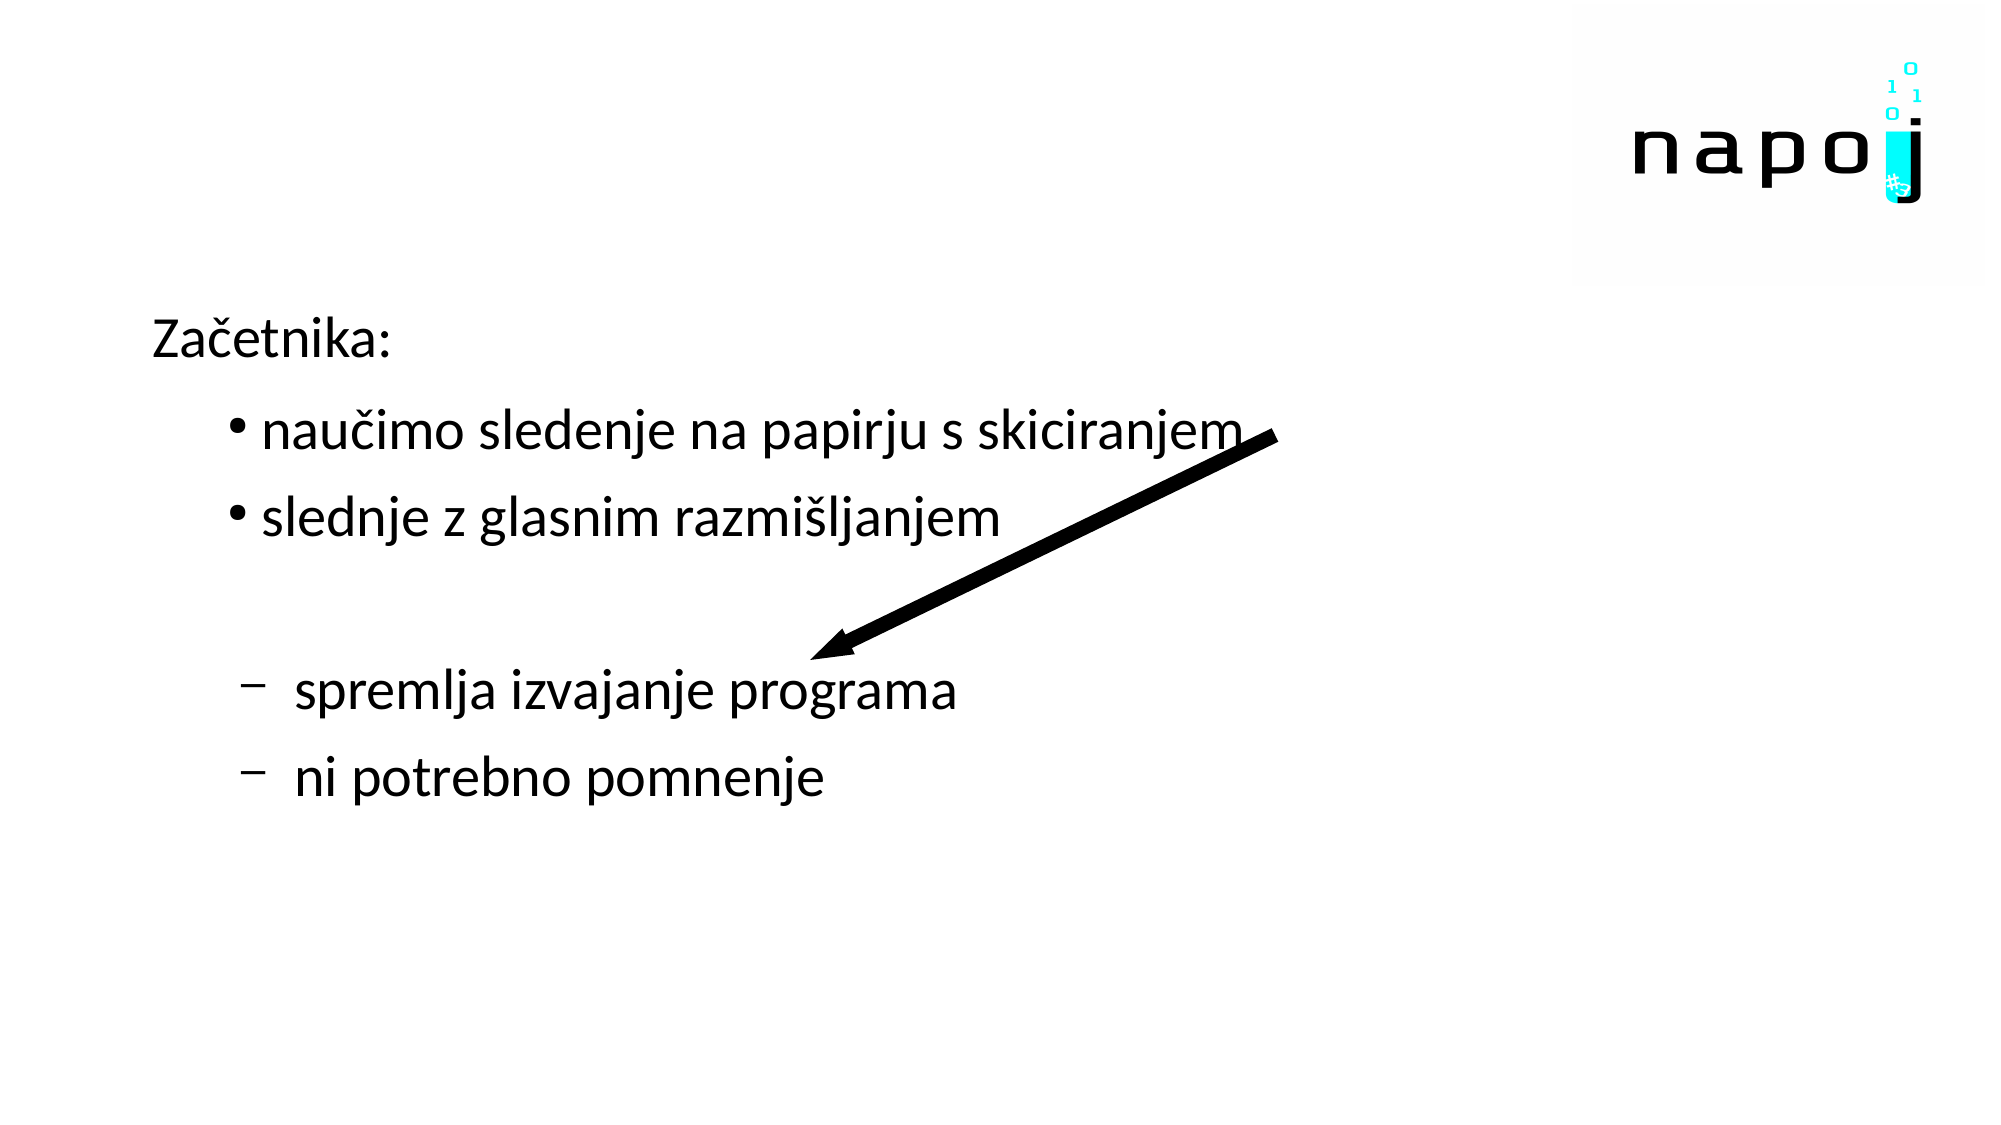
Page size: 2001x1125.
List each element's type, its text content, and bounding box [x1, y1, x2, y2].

picture [1572, 4, 1985, 286]
list Začetnika: naučimo sledenje na papirju s skiciranjem slednje z glasnim razmišljanjem spremlja izvajanje programa ni potrebno pomnenje [137, 299, 1863, 1014]
